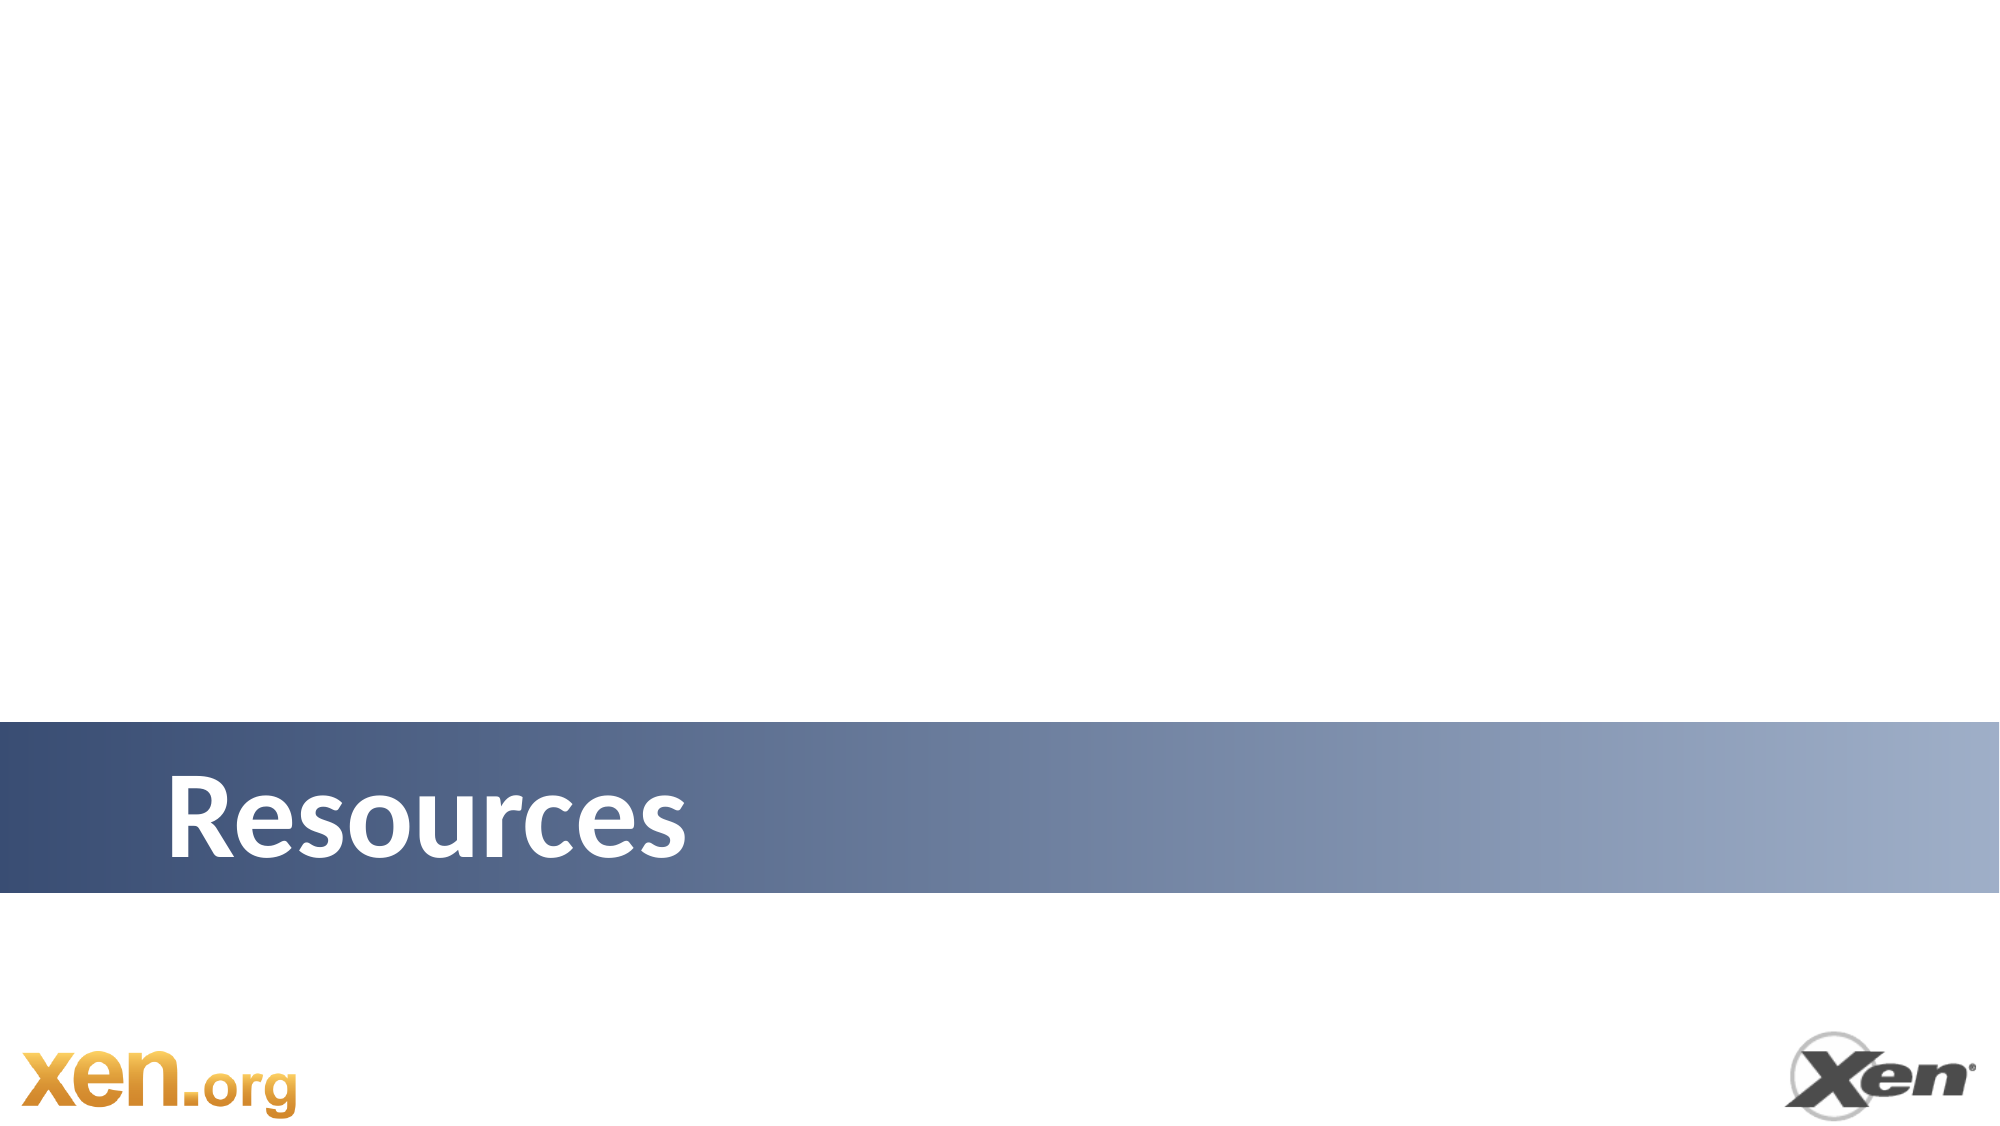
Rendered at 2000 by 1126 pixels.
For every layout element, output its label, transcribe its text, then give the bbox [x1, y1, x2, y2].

picture [19, 1051, 303, 1123]
table_cell Dom0 OS: CentOS, Debian, Fedora, NetBSD, OpenSuse, RHEL 5.x, Solaris 11, … [1779, 1030, 1989, 1126]
title Resources [149, 743, 1850, 871]
